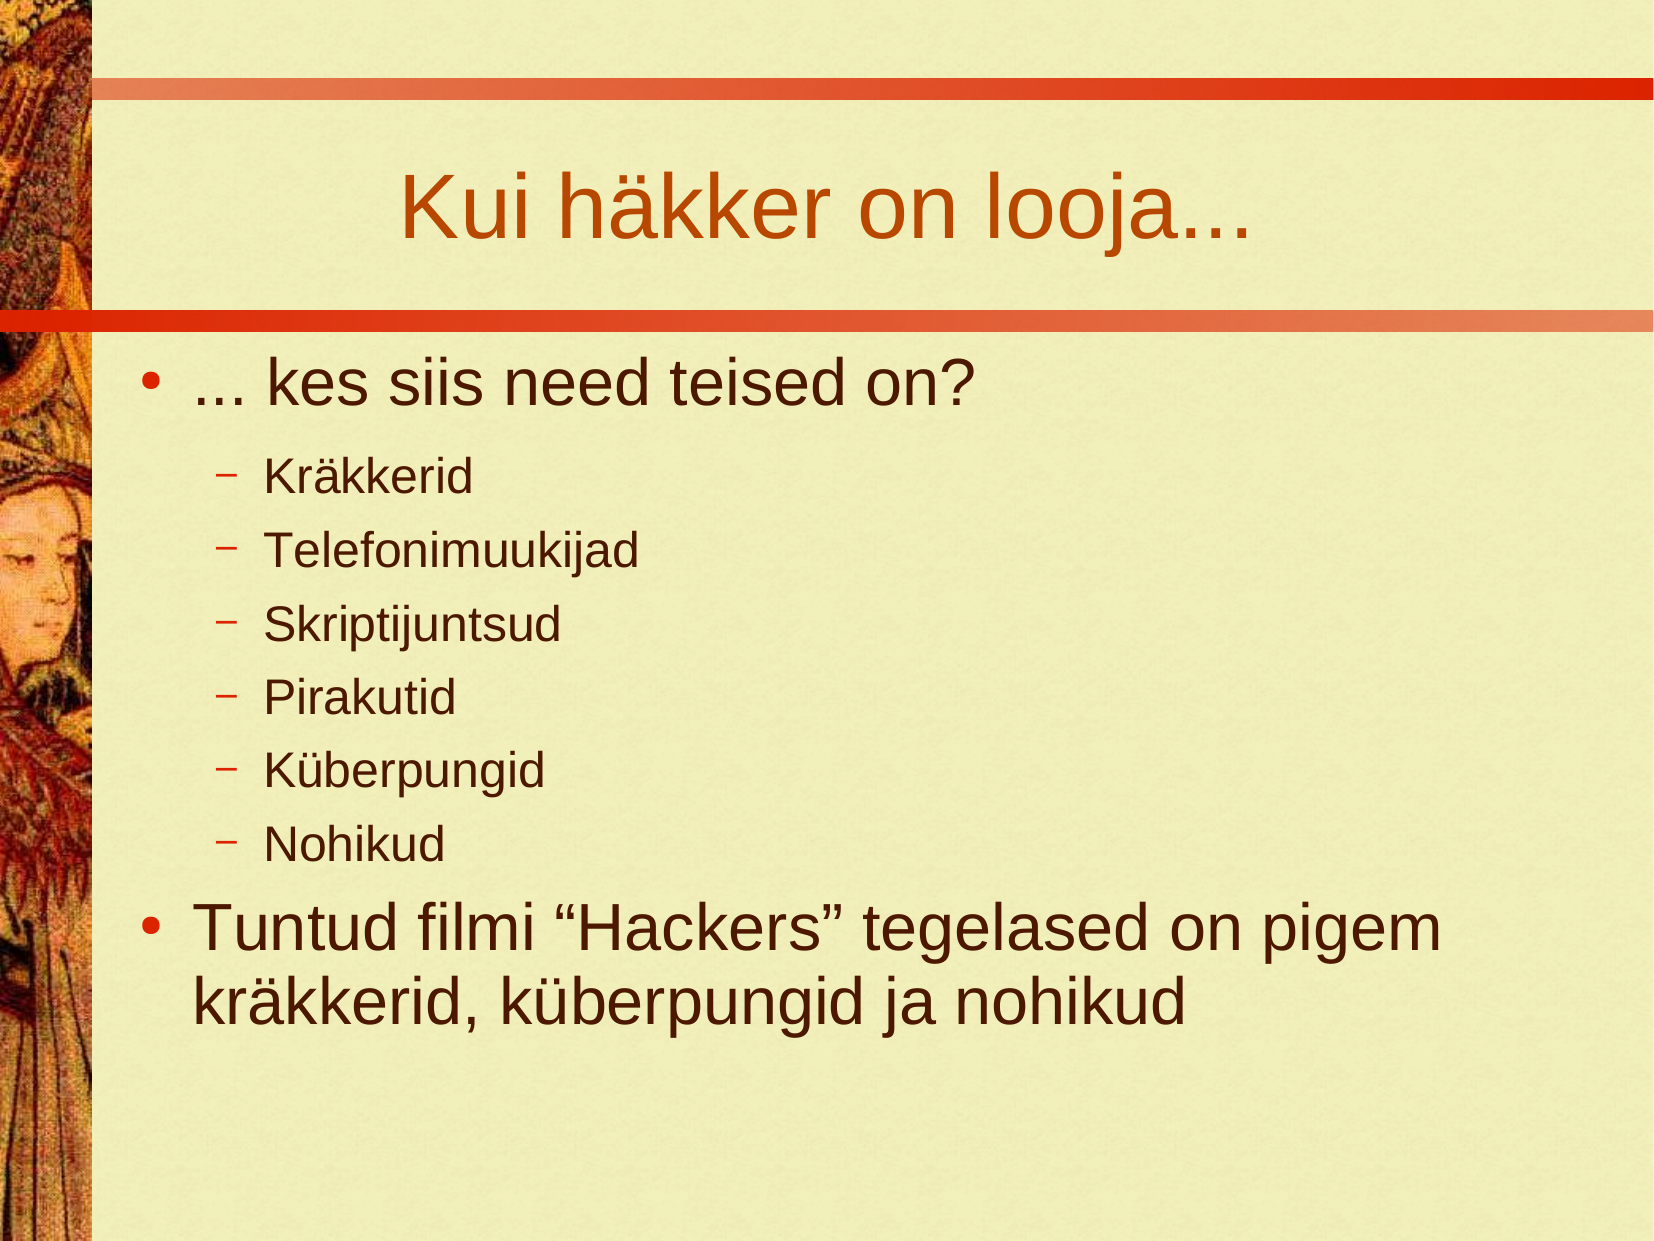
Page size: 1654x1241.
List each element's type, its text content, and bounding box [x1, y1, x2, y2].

picture [0, 332, 1654, 1241]
list ... kes siis need teised on? Kräkkerid Telefonimuukijad Skriptijuntsud Pirakutid Küberpungid Nohikud Tuntud filmi “Hackers” tegelased on pigem kräkkerid, küberpungid ja nohikud [121, 344, 1534, 1127]
picture [0, 0, 1654, 310]
title Kui häkker on looja... [121, 102, 1534, 311]
